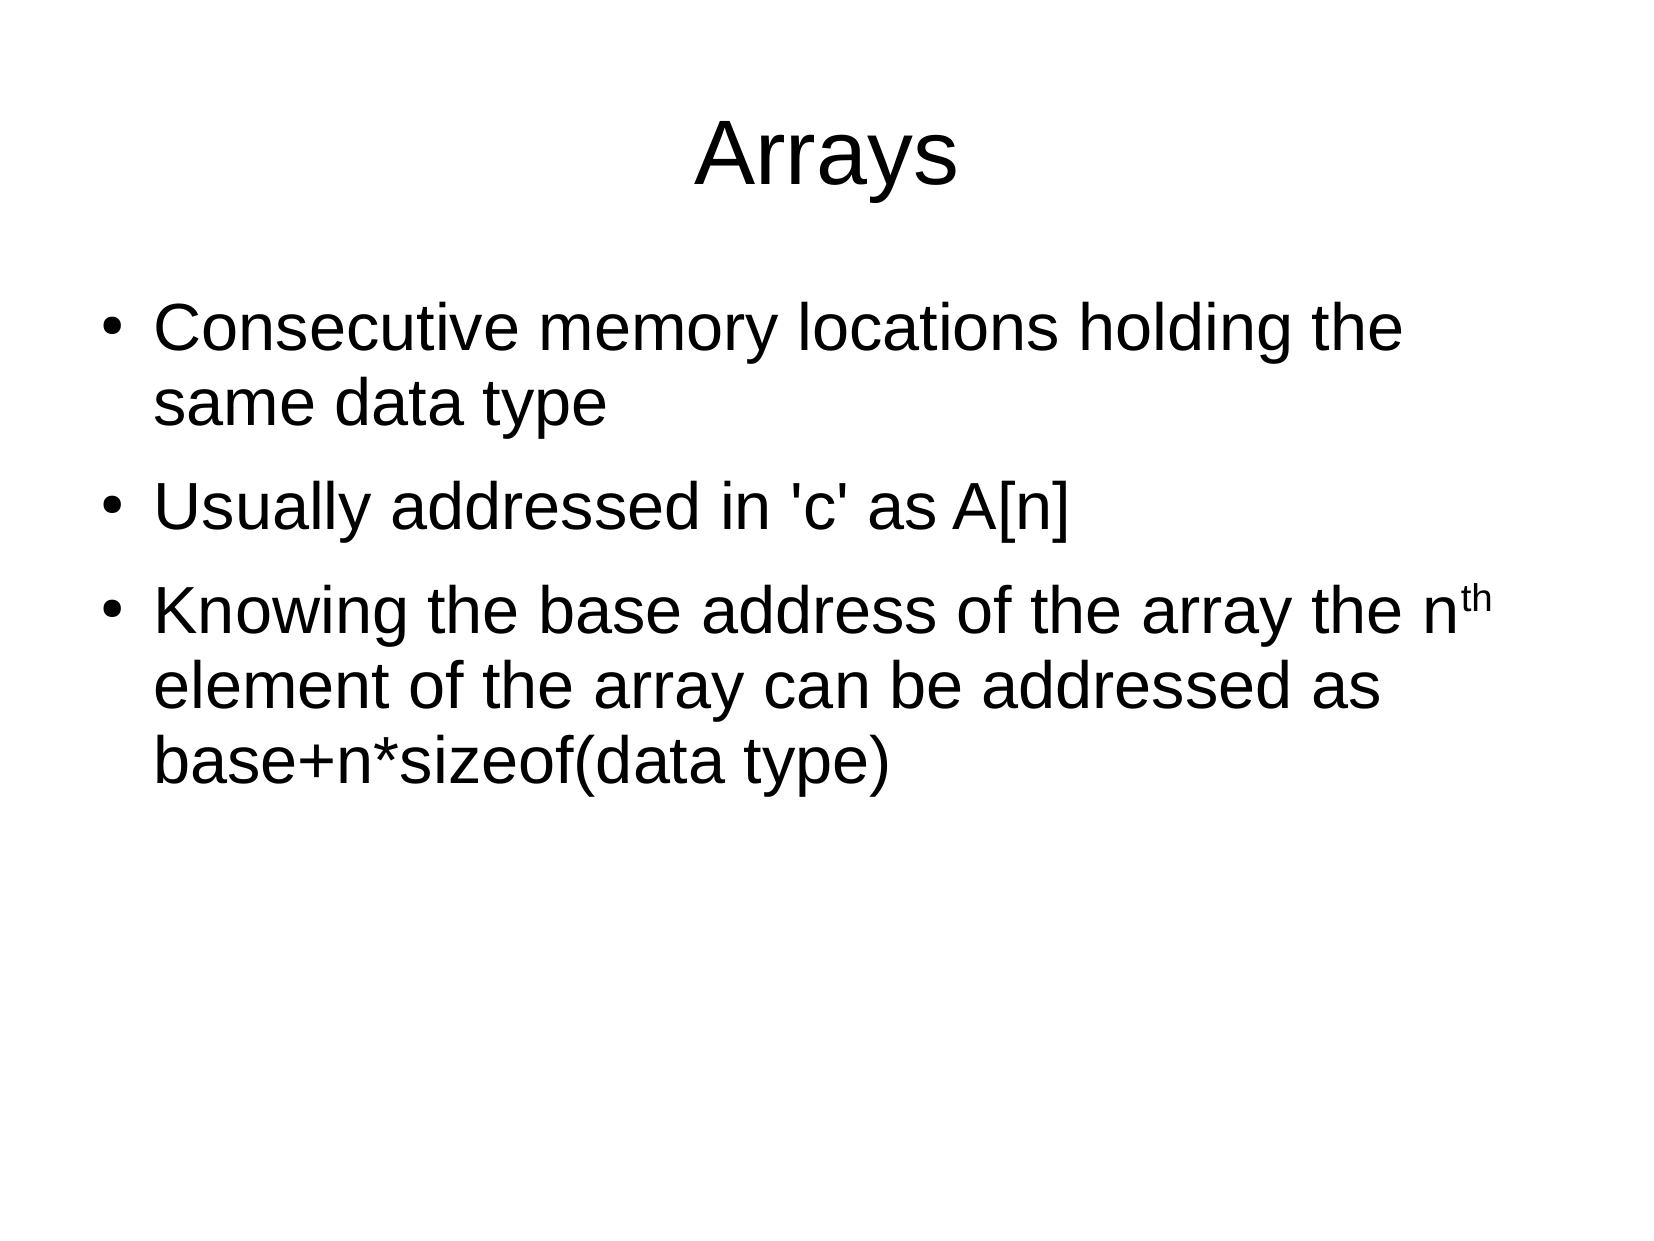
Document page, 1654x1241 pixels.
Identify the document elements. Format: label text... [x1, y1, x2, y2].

list Consecutive memory locations holding the same data type Usually addressed in 'c' as A[n] Knowing the base address of the array the nth element of the array can be addressed as base+n*sizeof(data type) [82, 290, 1571, 1010]
title Arrays [82, 49, 1571, 257]
